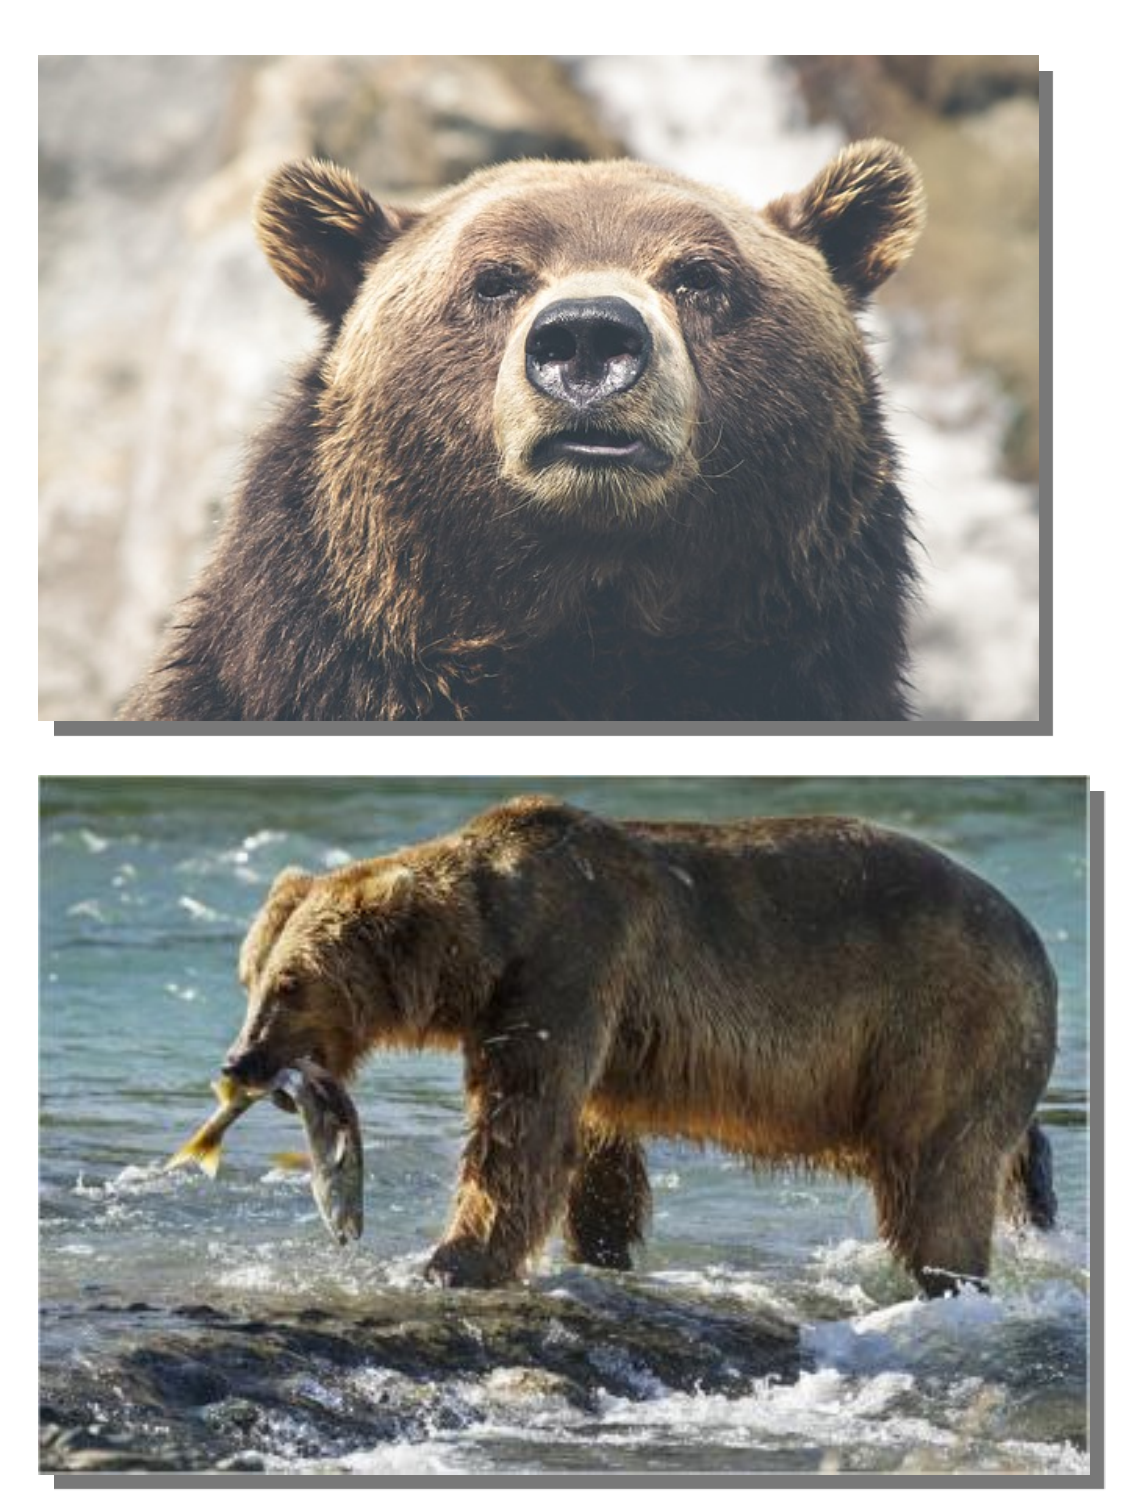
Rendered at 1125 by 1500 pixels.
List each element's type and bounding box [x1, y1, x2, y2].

picture [38, 55, 1039, 721]
picture [38, 775, 1090, 1475]
